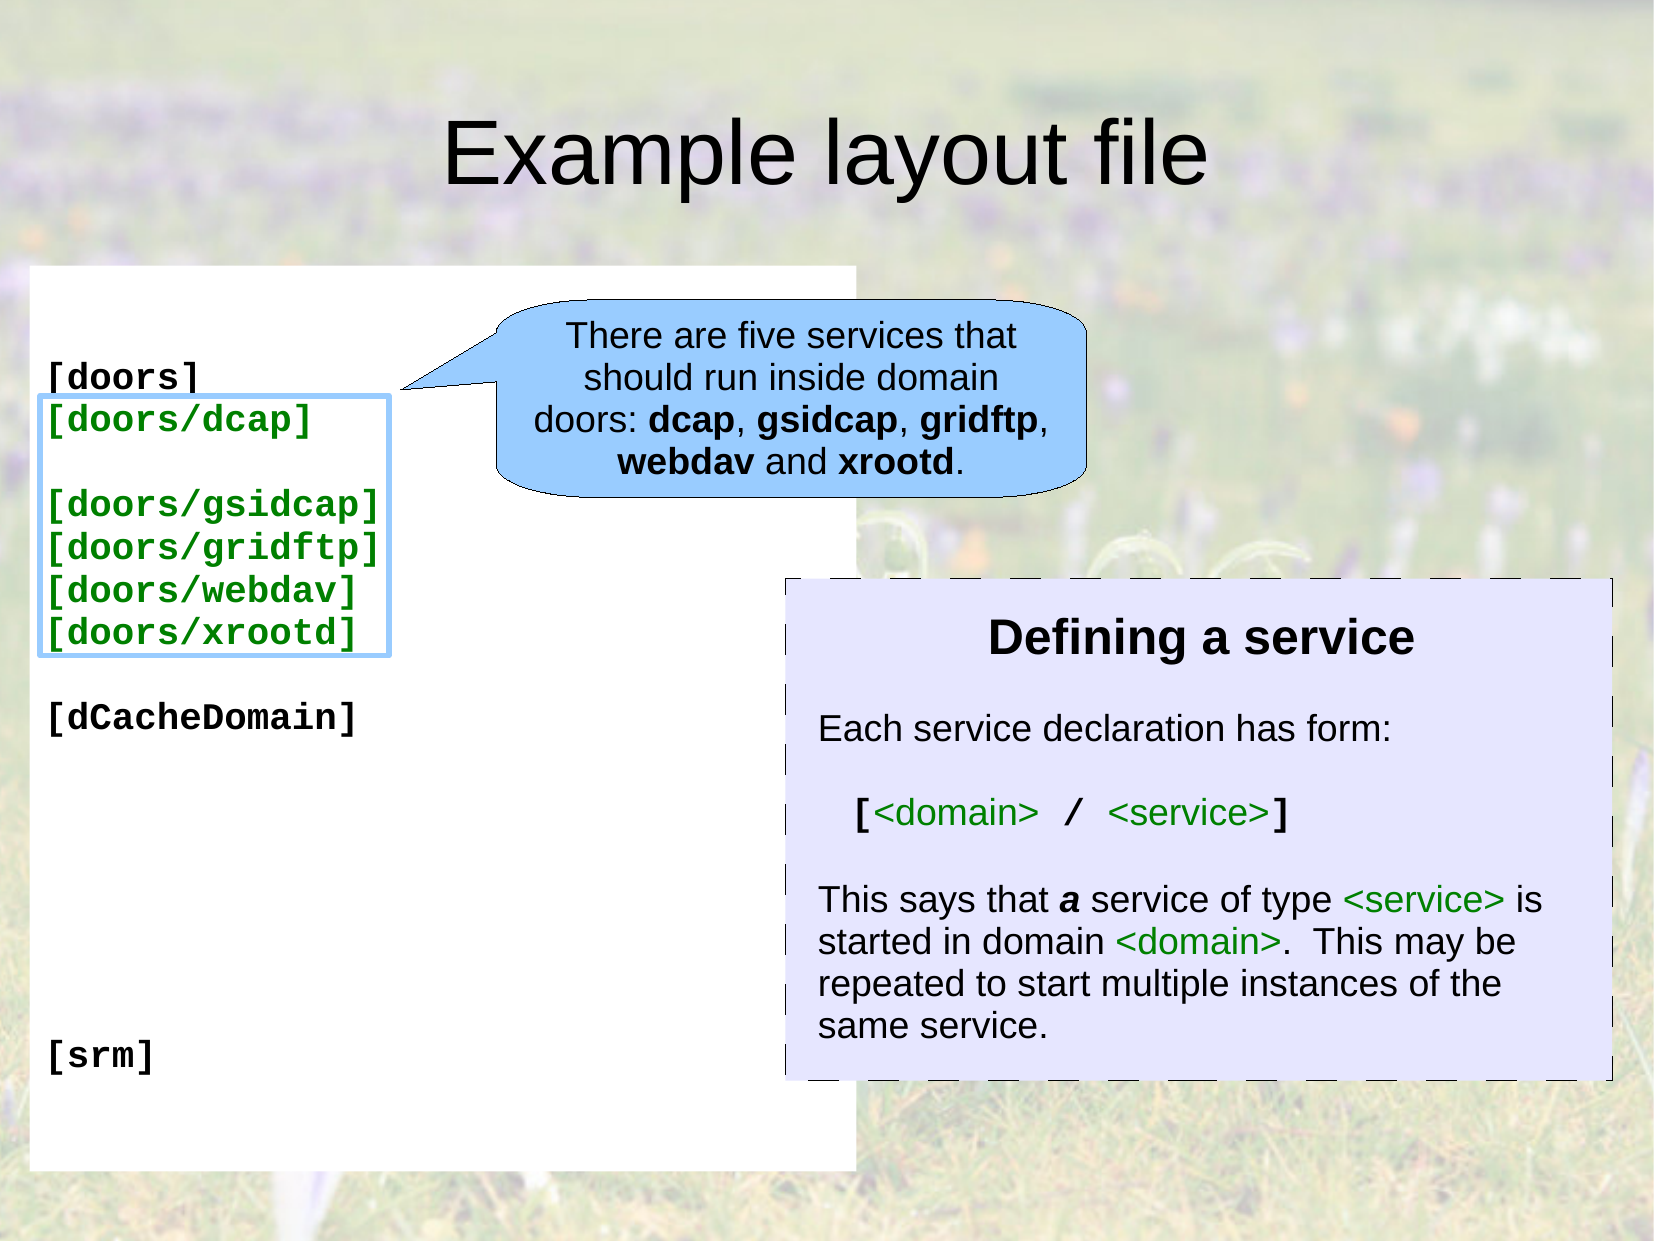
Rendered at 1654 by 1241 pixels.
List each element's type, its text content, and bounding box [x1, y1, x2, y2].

text_box [785, 578, 1613, 1081]
text_box There are five services that should run inside domain doors: dcap, gsidcap, gridftp, webdav and xrootd. [400, 299, 1087, 498]
text_box [doors] [doors/dcap] [doors/gsidcap] [doors/gridftp] [doors/webdav] [doors/xrootd] [dCacheDomain] [srm] [29, 265, 857, 1172]
title Example layout file [82, 49, 1571, 257]
text_box Defining a service Each service declaration has form: [<domain> / <service>] This says that a service of type <service> is started in domain <domain>. This may be repeated to start multiple instances of the same service. [803, 602, 1601, 1055]
picture [0, 0, 1654, 1241]
